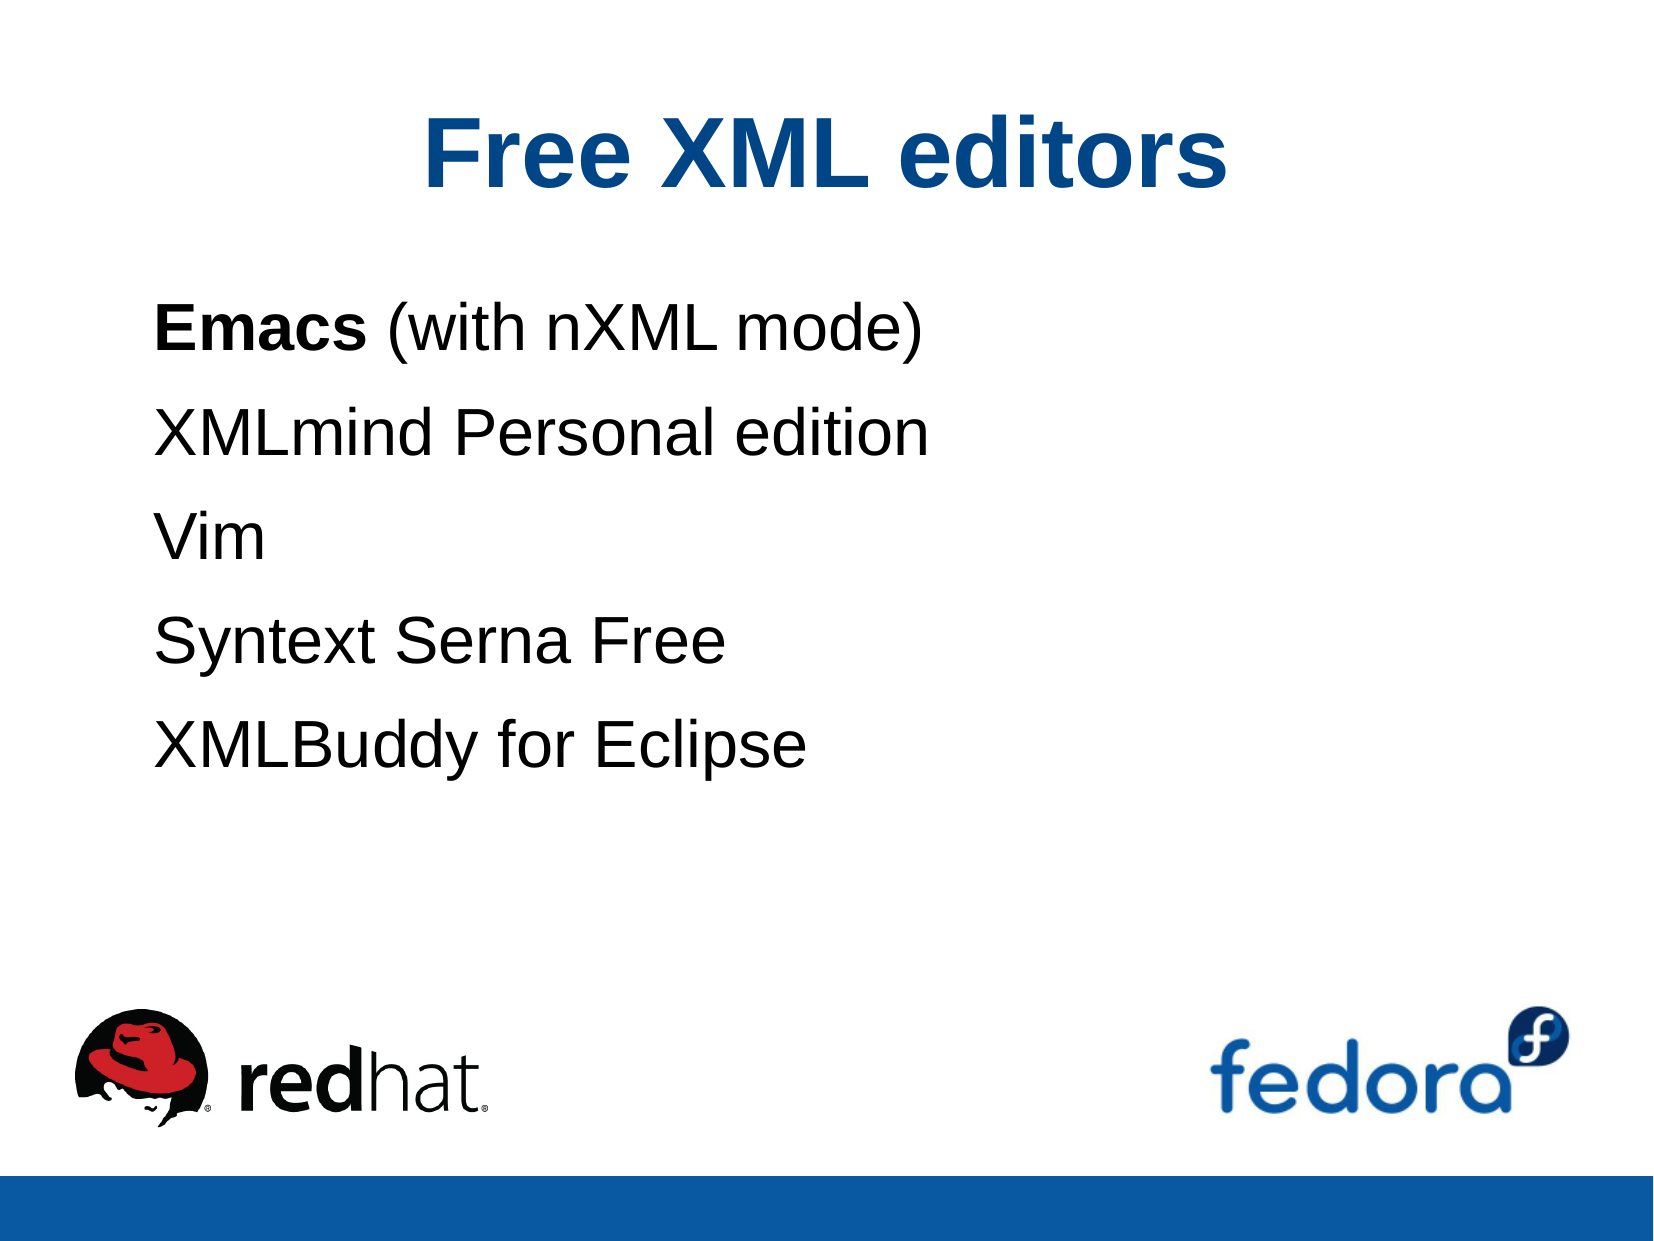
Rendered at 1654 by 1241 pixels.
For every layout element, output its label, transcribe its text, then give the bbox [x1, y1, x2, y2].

list Emacs (with nXML mode) XMLmind Personal edition Vim Syntext Serna Free XMLBuddy for Eclipse [82, 290, 1571, 1095]
picture [0, 1176, 1654, 1241]
title Free XML editors [82, 56, 1571, 250]
picture [75, 1009, 488, 1142]
picture [1200, 997, 1576, 1125]
